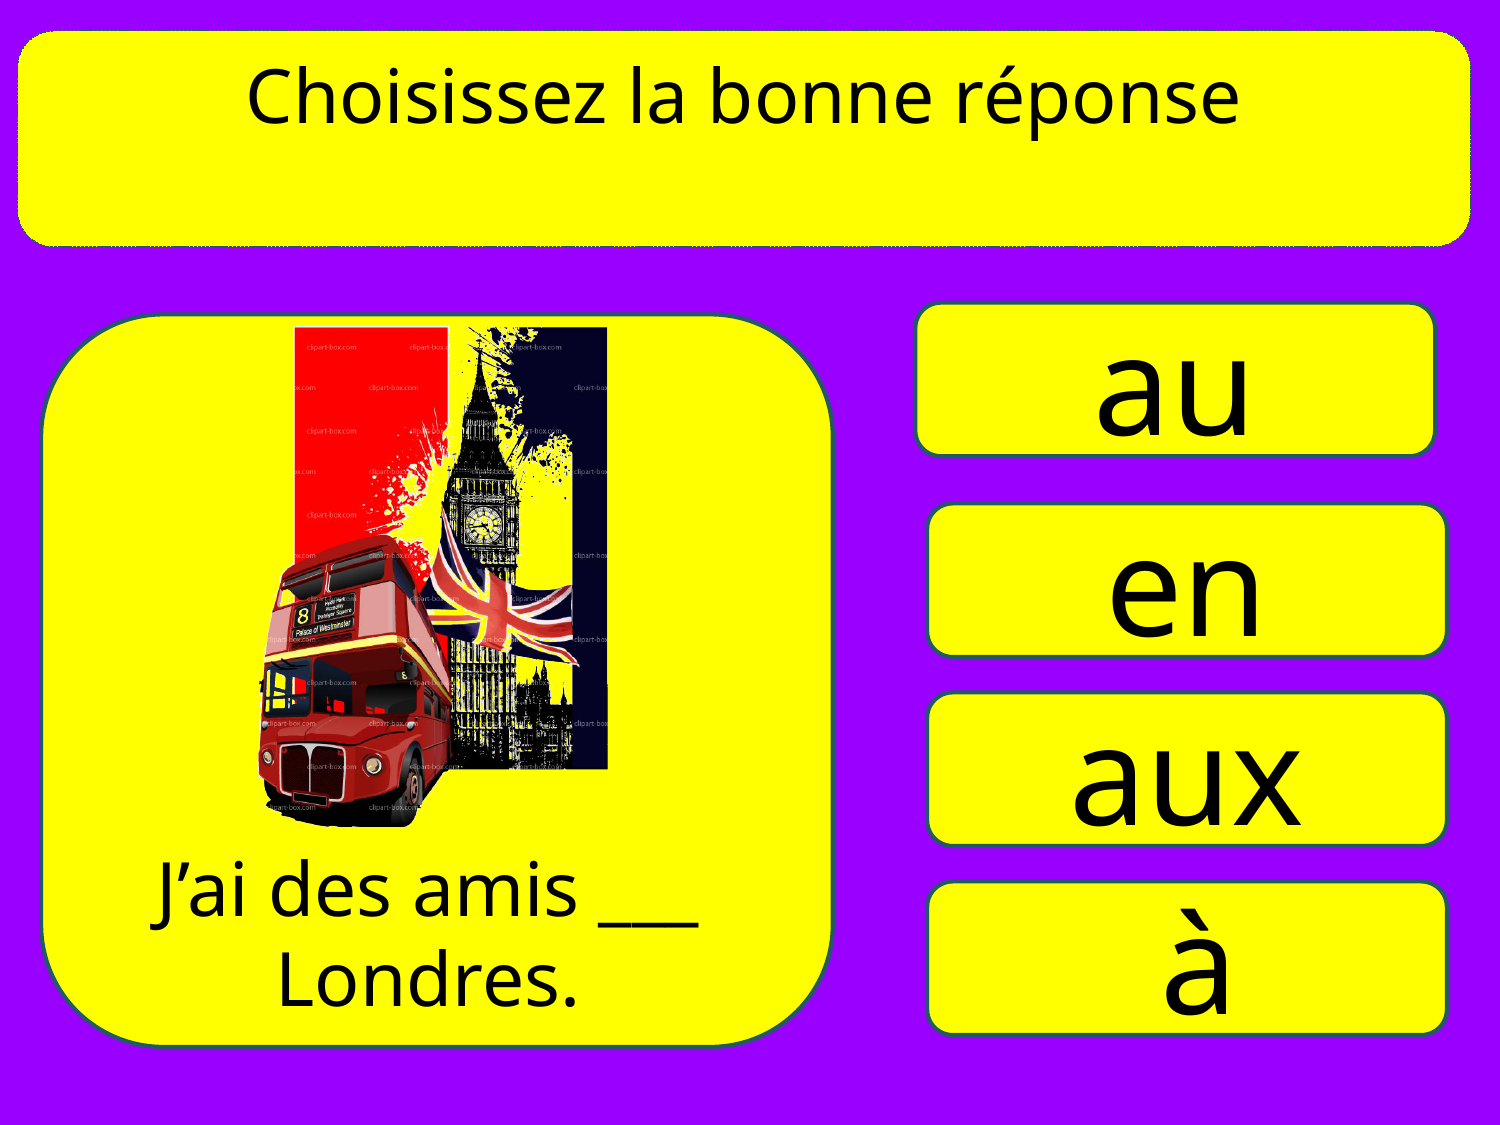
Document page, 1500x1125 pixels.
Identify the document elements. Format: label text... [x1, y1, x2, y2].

text_box à [997, 869, 1400, 1050]
text_box au [974, 290, 1376, 471]
text_box [1400, 881, 1447, 1036]
text_box [927, 692, 986, 847]
text_box [99, 1029, 775, 1047]
text_box [41, 314, 833, 834]
text_box aux [986, 680, 1388, 861]
text_box [927, 503, 986, 658]
text_box [927, 881, 997, 1036]
text_box en [986, 491, 1388, 672]
text_box [1388, 692, 1447, 847]
text_box [1376, 302, 1436, 457]
picture [183, 326, 683, 827]
text_box [1388, 503, 1447, 658]
text_box J’ai des amis ___ Londres. [0, 834, 857, 1029]
text_box [915, 302, 974, 457]
text_box Choisissez la bonne réponse [17, 30, 1471, 247]
